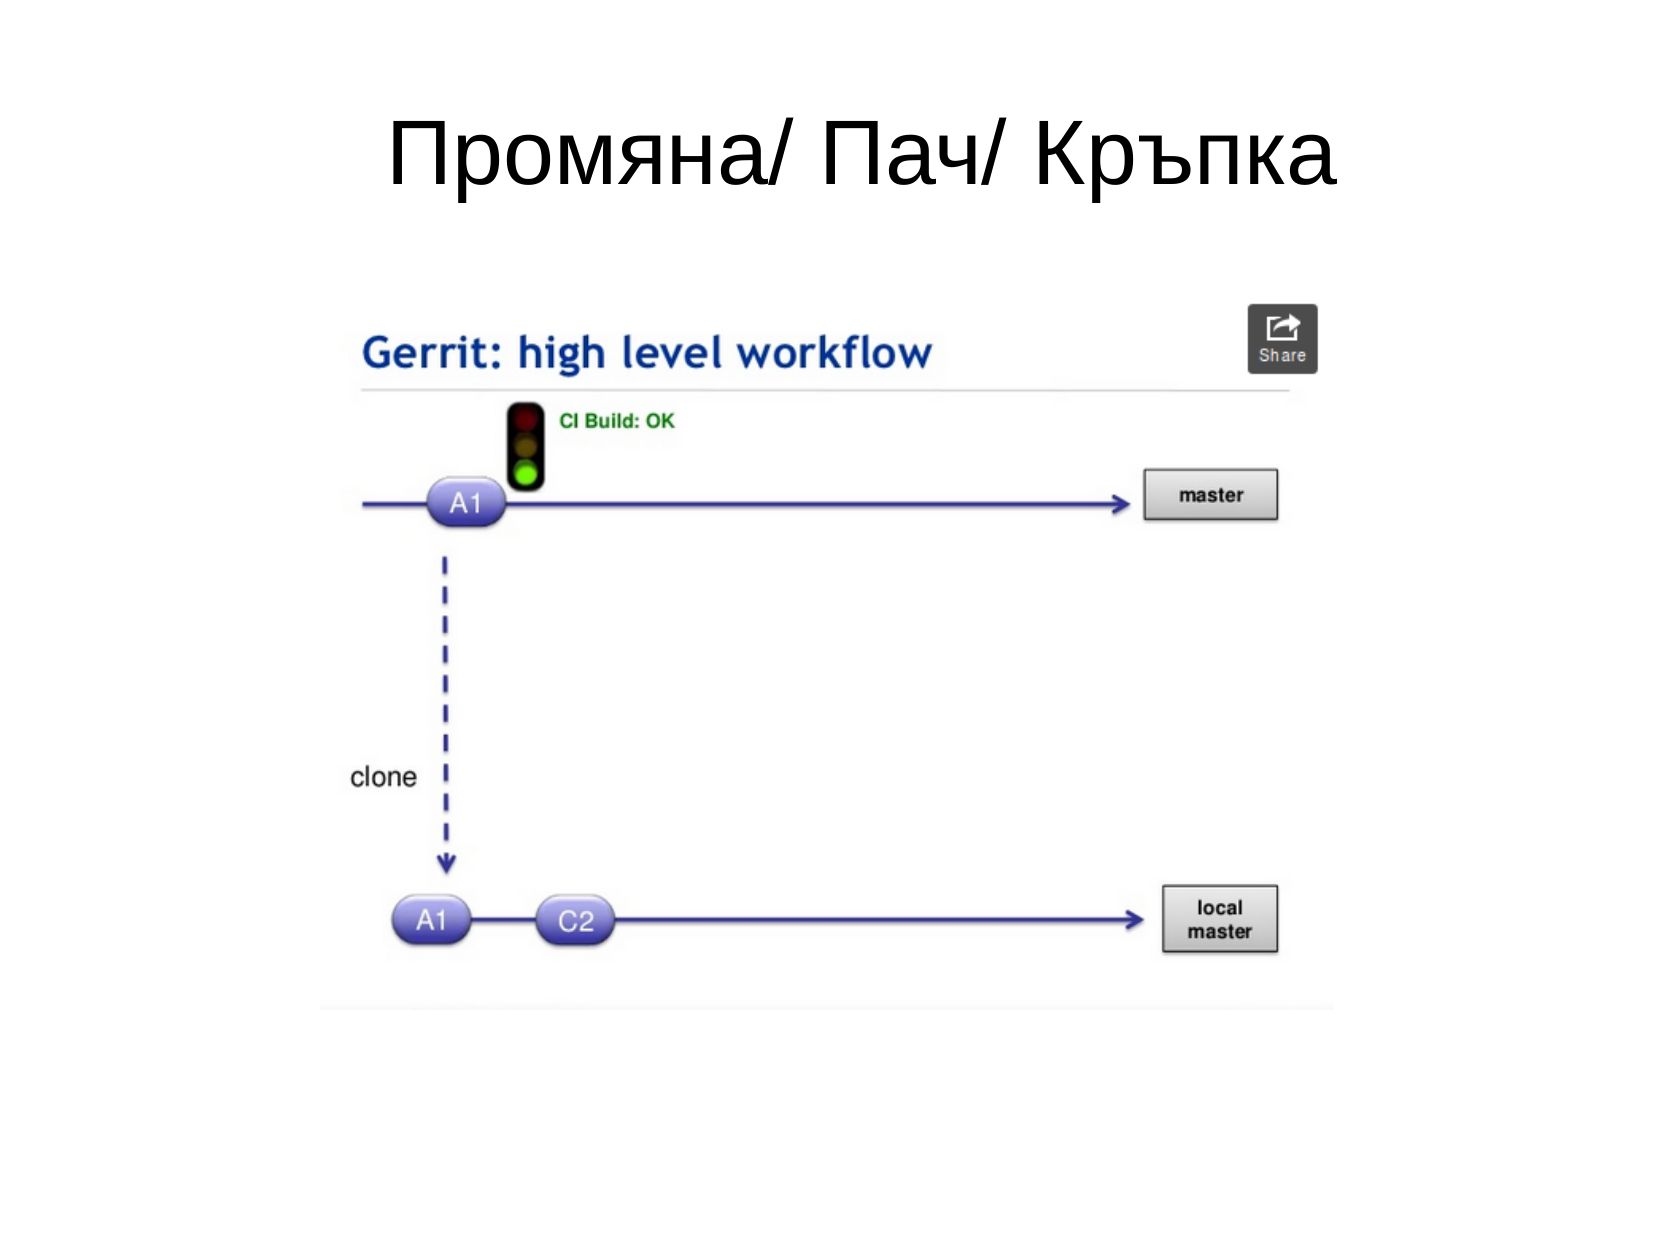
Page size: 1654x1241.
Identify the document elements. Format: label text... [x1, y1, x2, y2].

picture [320, 290, 1334, 1010]
title Промяна/ Пач/ Кръпка [82, 49, 1571, 257]
